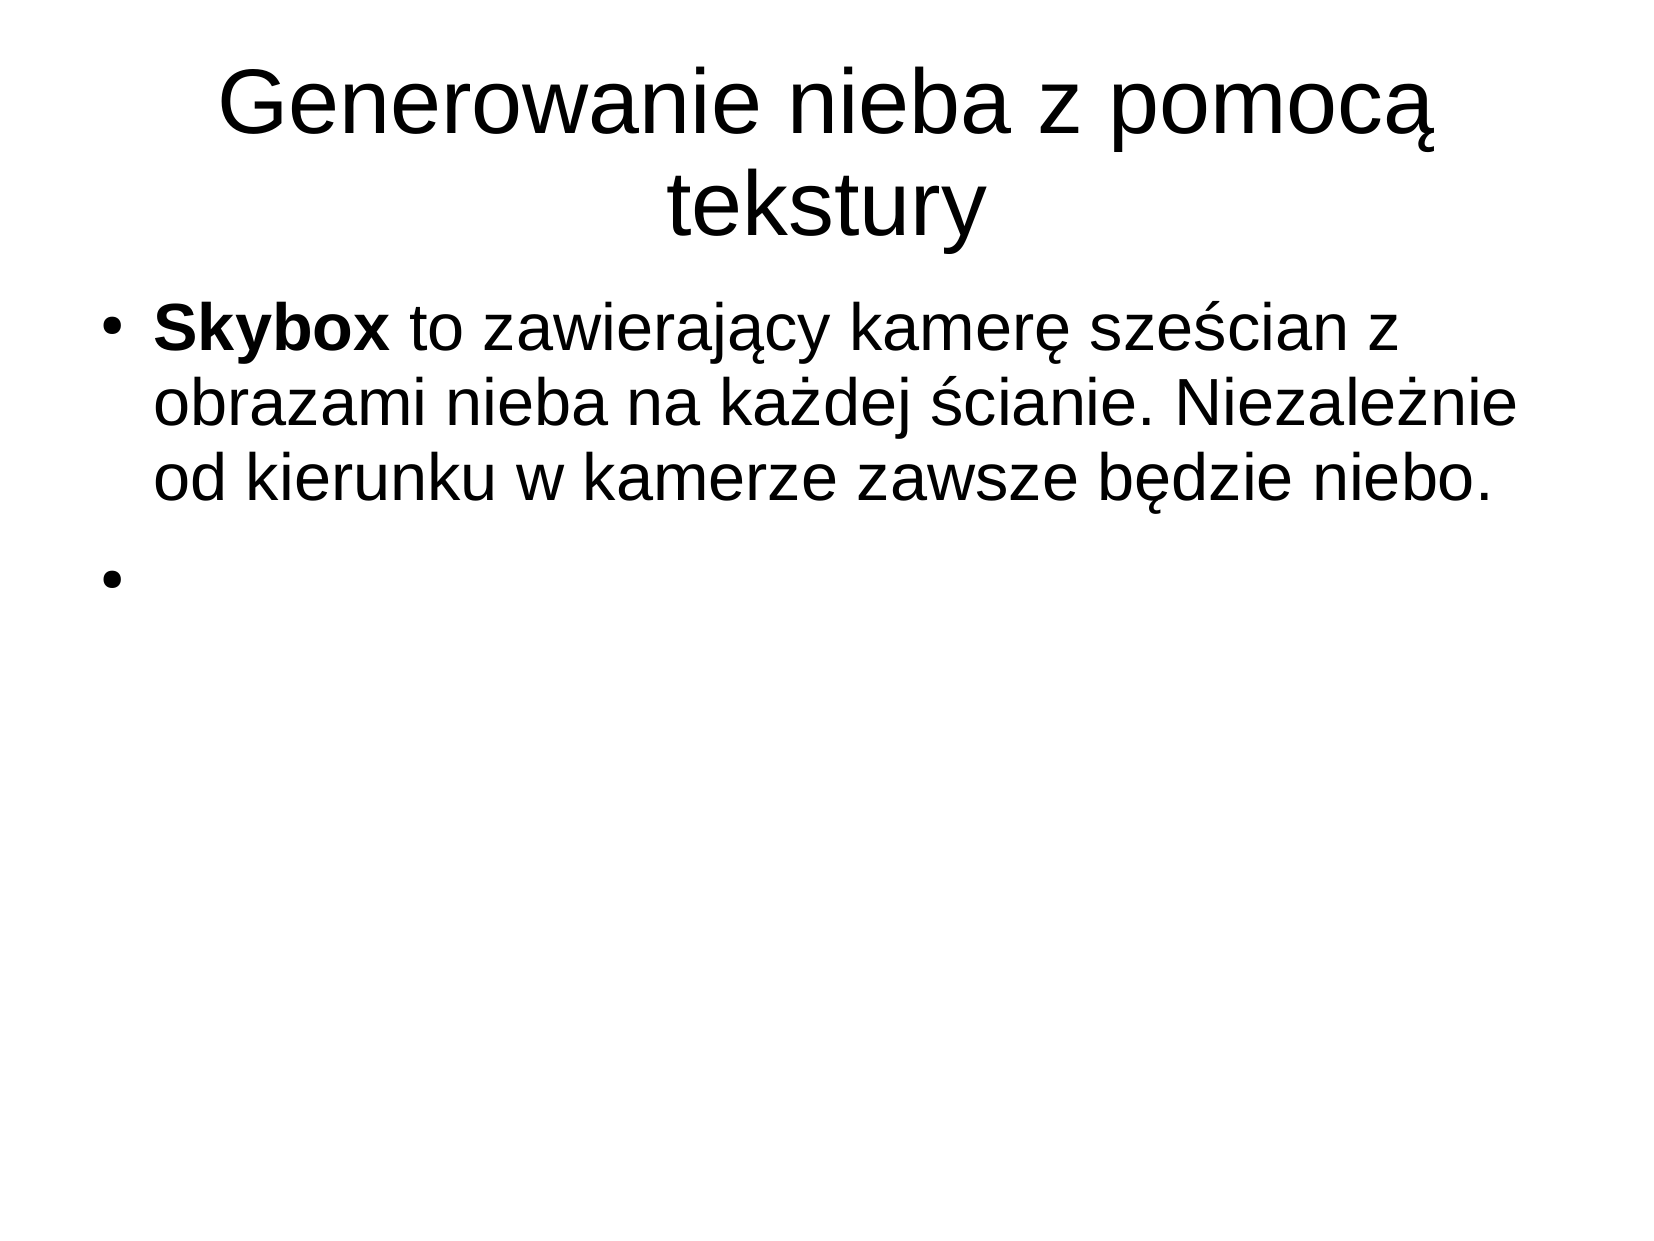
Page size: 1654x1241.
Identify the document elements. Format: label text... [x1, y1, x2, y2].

title Generowanie nieba z pomocą tekstury [82, 49, 1571, 257]
list Skybox to zawierający kamerę sześcian z obrazami nieba na każdej ścianie. Niezależnie od kierunku w kamerze zawsze będzie niebo. [82, 290, 1571, 1010]
